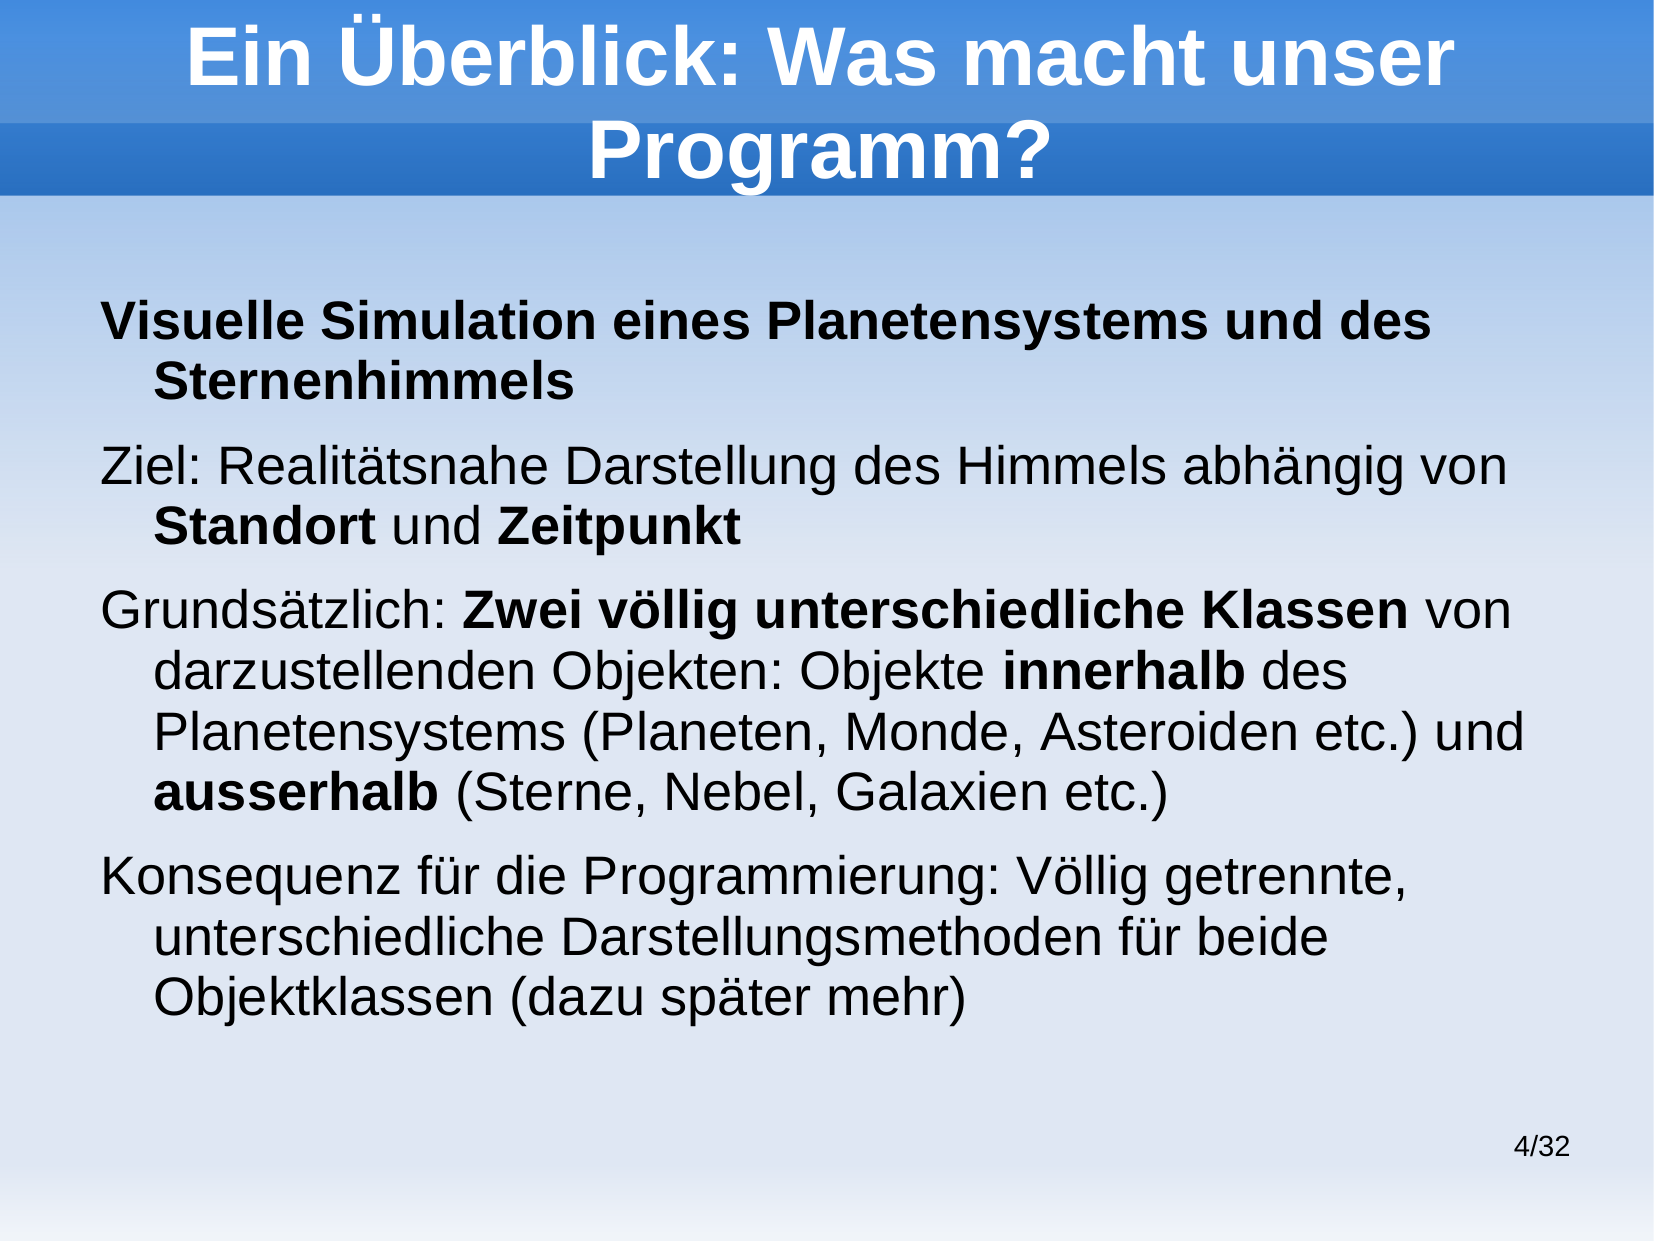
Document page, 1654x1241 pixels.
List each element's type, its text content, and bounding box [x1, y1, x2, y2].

picture [0, 0, 1654, 1241]
list Visuelle Simulation eines Planetensystems und des Sternenhimmels Ziel: Realitätsnahe Darstellung des Himmels abhängig von Standort und Zeitpunkt Grundsätzlich: Zwei völlig unterschiedliche Klassen von darzustellenden Objekten: Objekte innerhalb des Planetensystems (Planeten, Monde, Asteroiden etc.) und ausserhalb (Sterne, Nebel, Galaxien etc.) Konsequenz für die Programmierung: Völlig getrennte, unterschiedliche Darstellungsmethoden für beide Objektklassen (dazu später mehr) [82, 290, 1571, 1109]
title Ein Überblick: Was macht unser Programm? [76, 0, 1565, 208]
